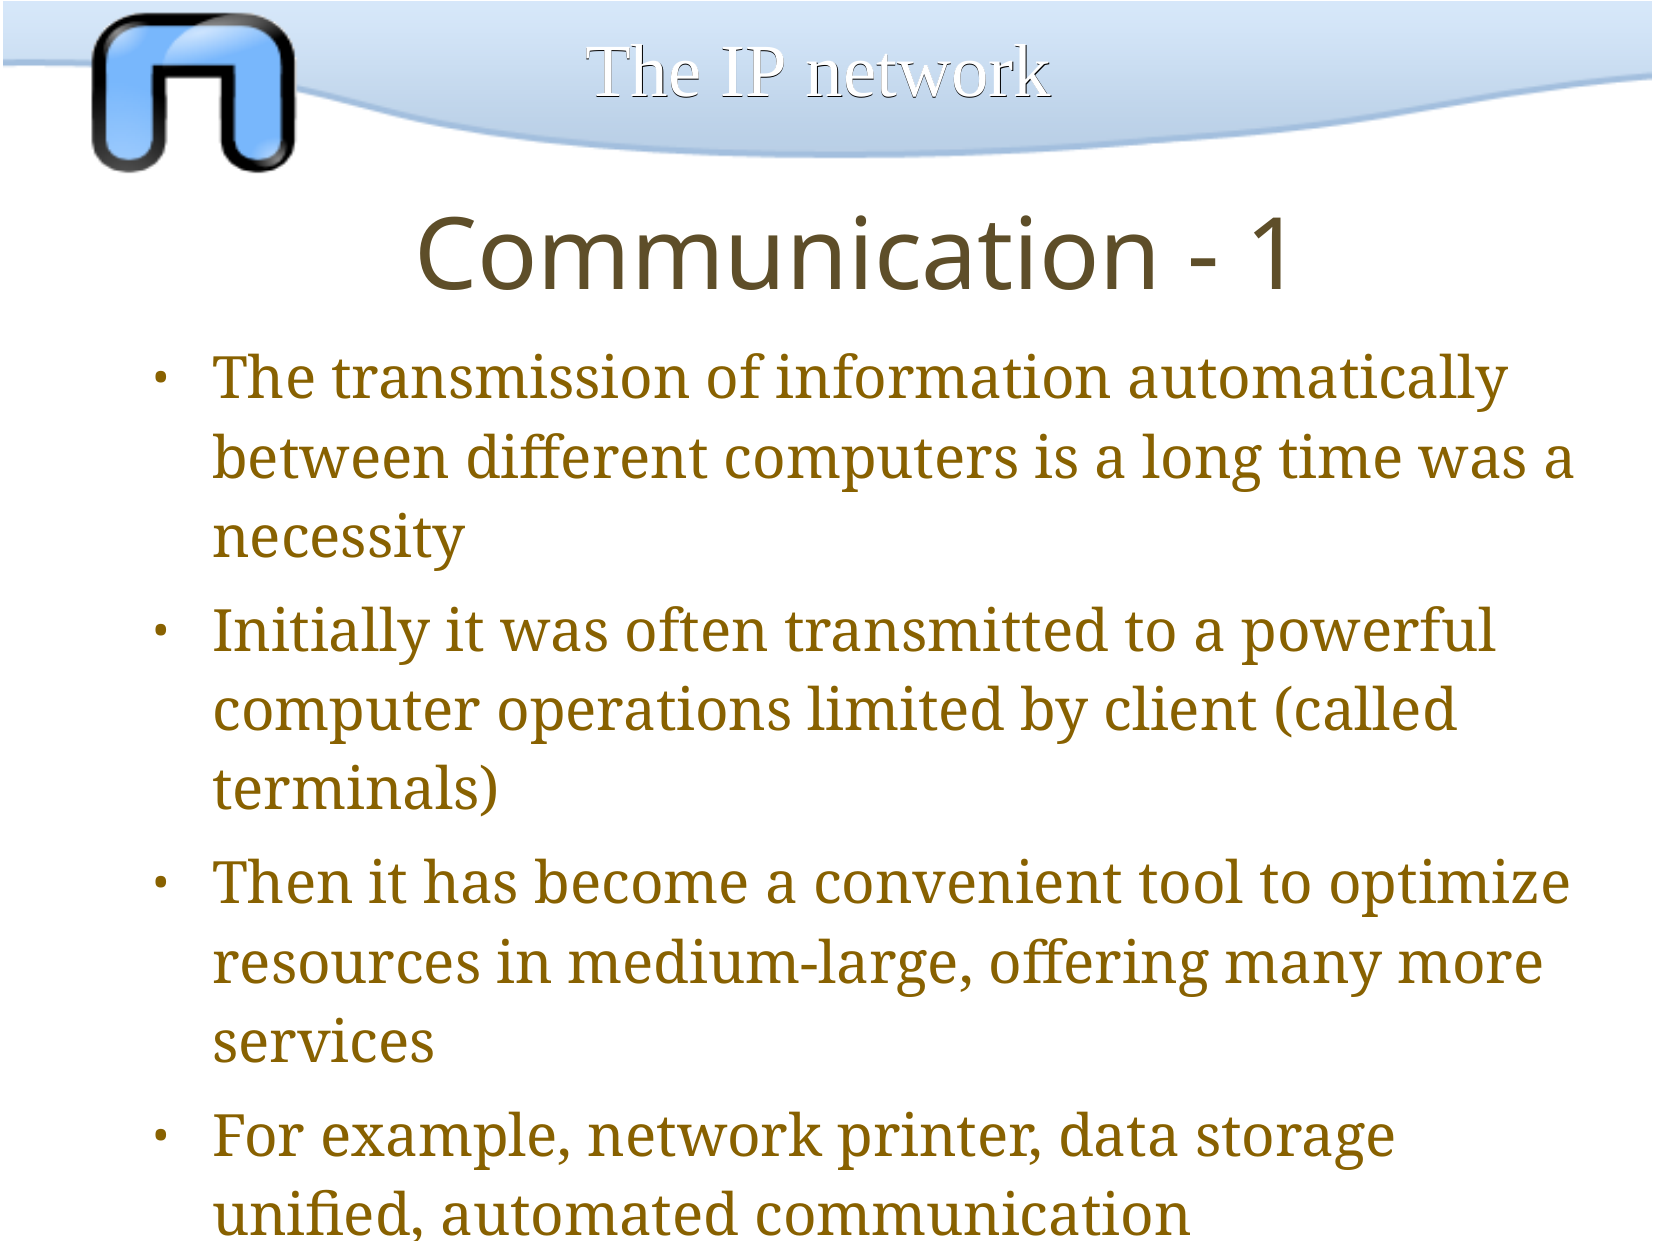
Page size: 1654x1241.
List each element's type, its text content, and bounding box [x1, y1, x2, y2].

list The transmission of information automatically between different computers is a long time was a necessity Initially it was often transmitted to a powerful computer operations limited by client (called terminals) Then it has become a convenient tool to optimize resources in medium-large, offering many more services For example, network printer, data storage unified, automated communication [118, 336, 1609, 1223]
picture [0, 0, 1654, 1241]
title Communication - 1 [120, 211, 1598, 336]
text_box The IP network [573, 29, 1063, 178]
